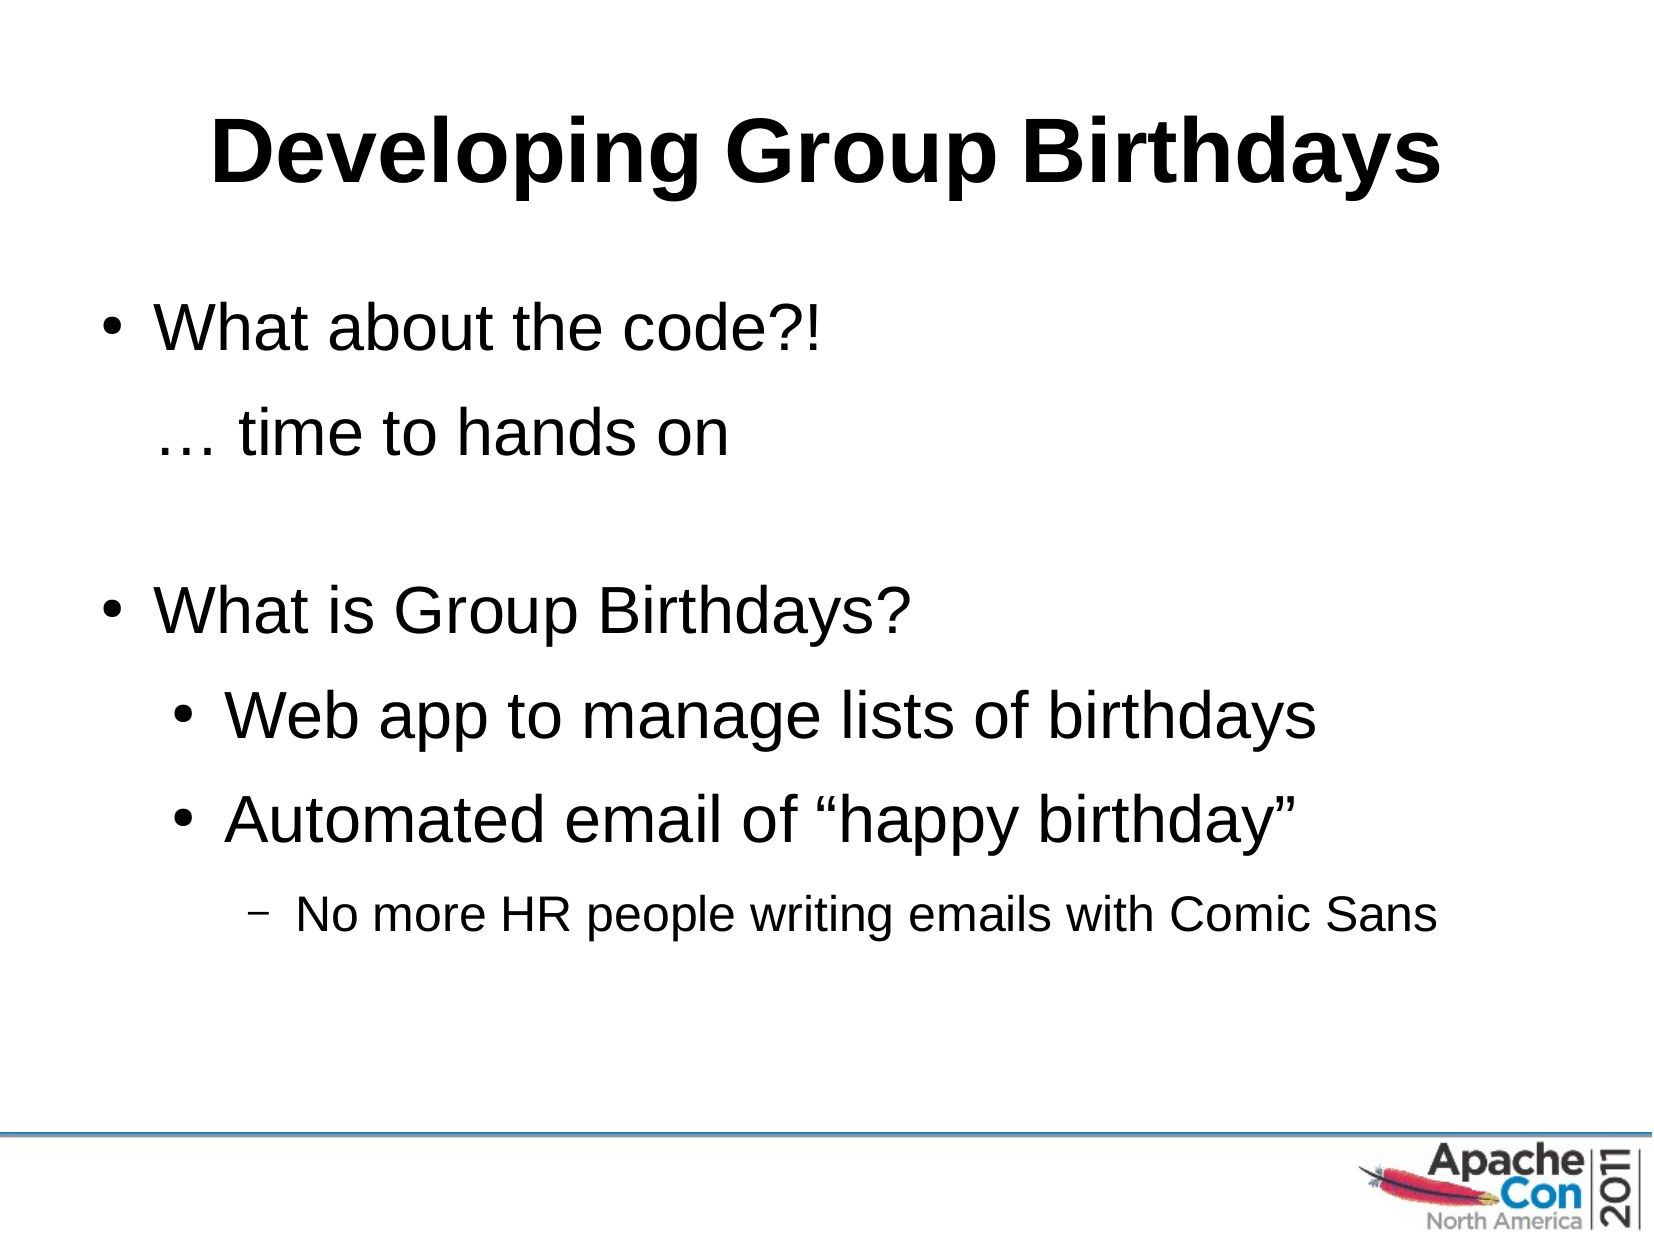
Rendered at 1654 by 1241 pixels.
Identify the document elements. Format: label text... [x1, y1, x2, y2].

picture [0, 1132, 1653, 1239]
list What about the code?! … time to hands on What is Group Birthdays? Web app to manage lists of birthdays Automated email of “happy birthday” No more HR people writing emails with Comic Sans [82, 290, 1571, 1109]
title Developing Group Birthdays [82, 49, 1571, 257]
